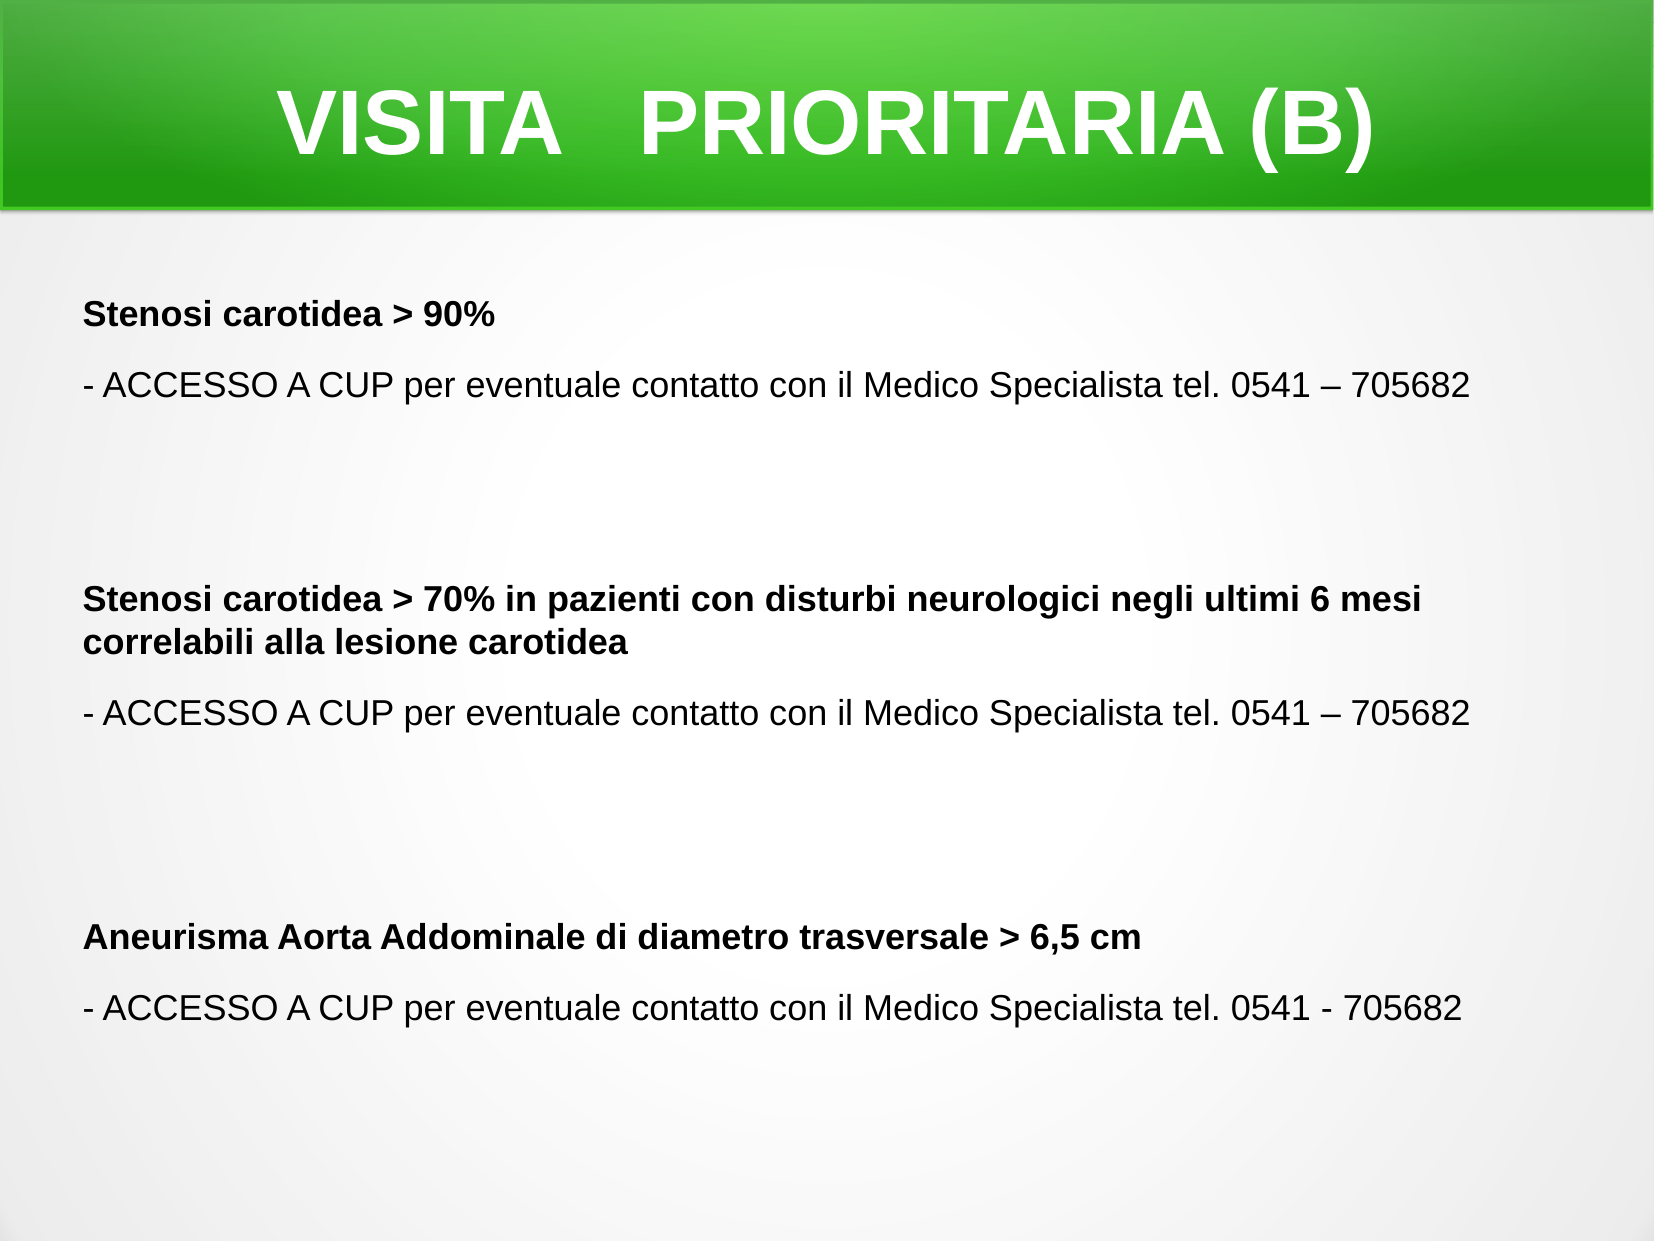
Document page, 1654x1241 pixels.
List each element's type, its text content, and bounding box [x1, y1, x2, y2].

title VISITA PRIORITARIA (B) [82, 47, 1571, 189]
list Stenosi carotidea > 90% - ACCESSO A CUP per eventuale contatto con il Medico Specialista tel. 0541 – 705682 Stenosi carotidea > 70% in pazienti con disturbi neurologici negli ultimi 6 mesi correlabili alla lesione carotidea - ACCESSO A CUP per eventuale contatto con il Medico Specialista tel. 0541 – 705682 Aneurisma Aorta Addominale di diametro trasversale > 6,5 cm - ACCESSO A CUP per eventuale contatto con il Medico Specialista tel. 0541 - 705682 [82, 290, 1571, 1031]
